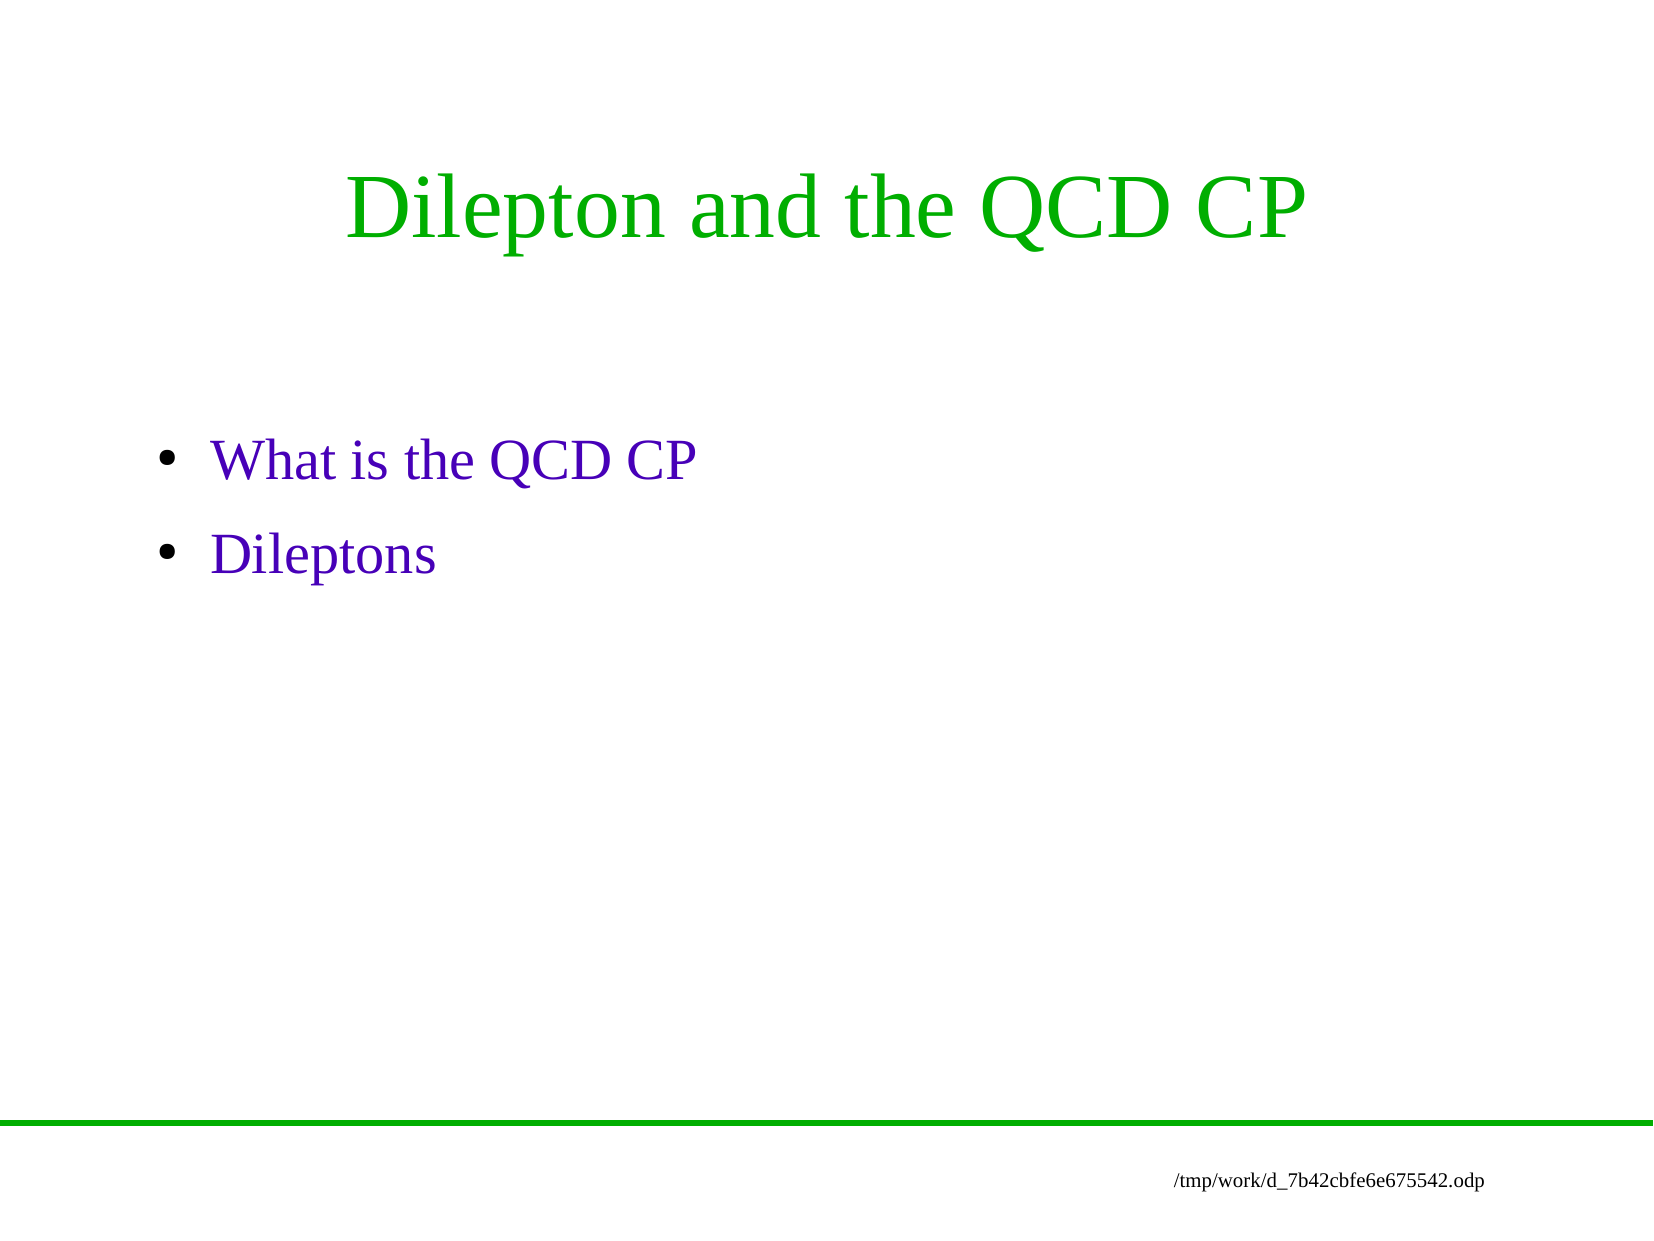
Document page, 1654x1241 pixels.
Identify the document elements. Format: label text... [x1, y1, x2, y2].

title Dilepton and the QCD CP [121, 102, 1534, 310]
list What is the QCD CP Dileptons [121, 427, 1534, 841]
